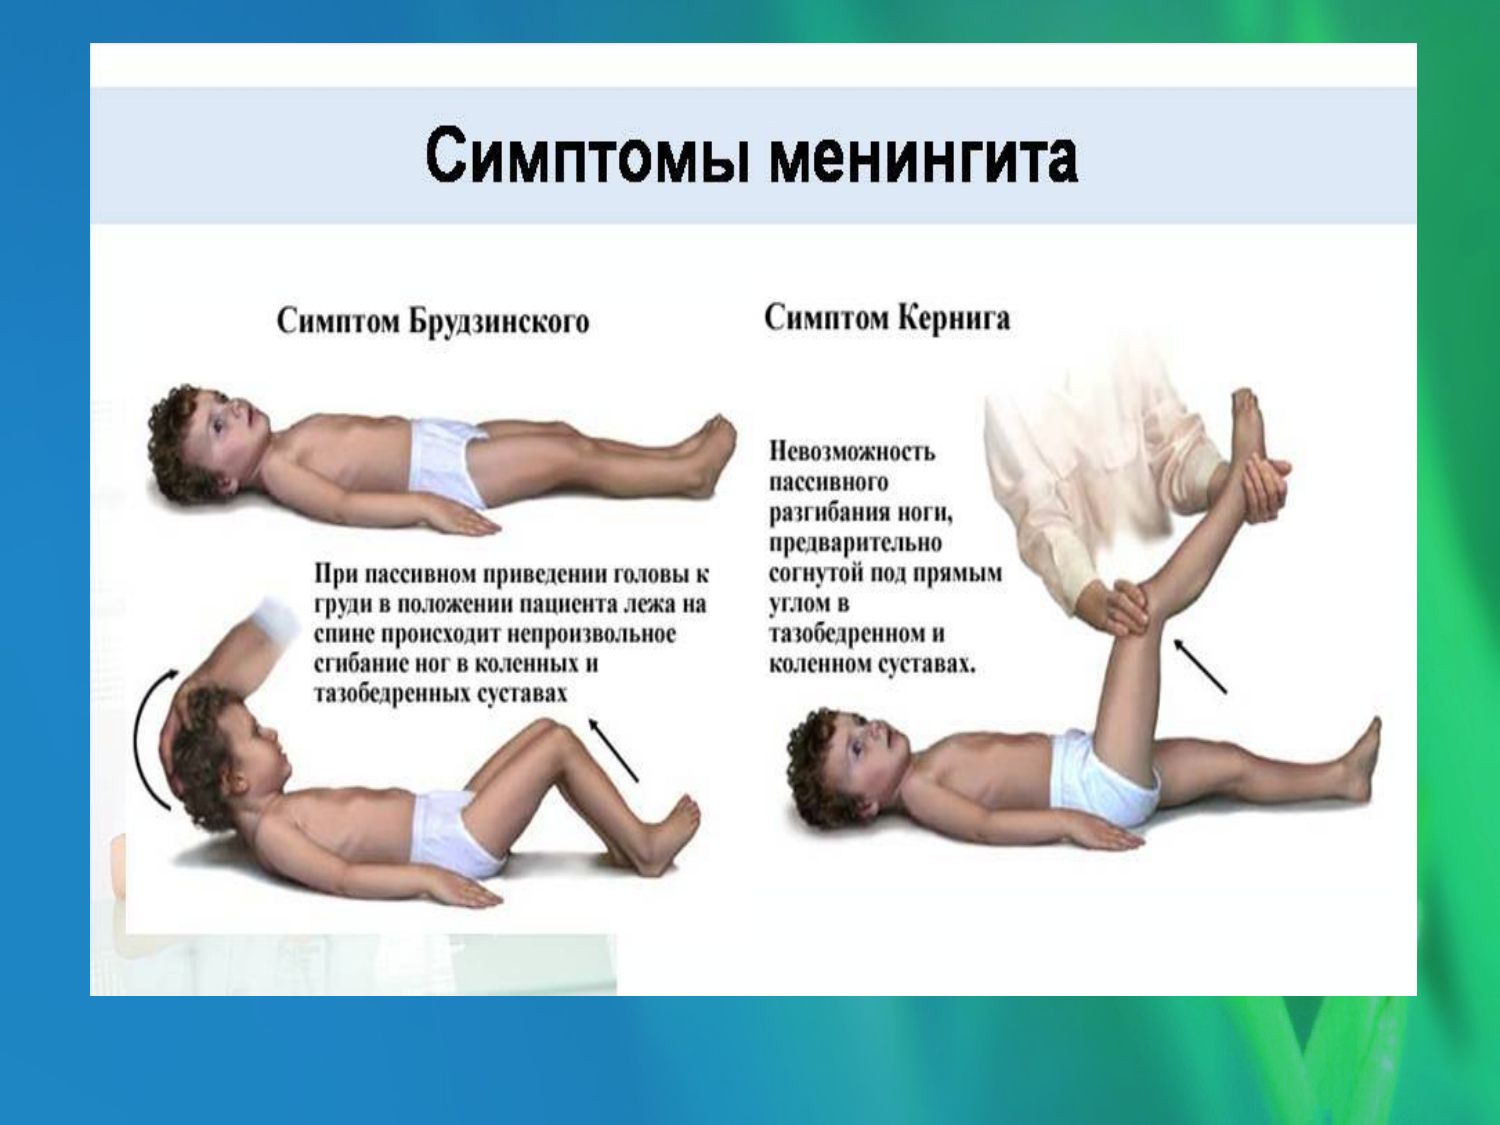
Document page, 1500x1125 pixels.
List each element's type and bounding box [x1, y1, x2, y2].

picture [90, 43, 1417, 997]
